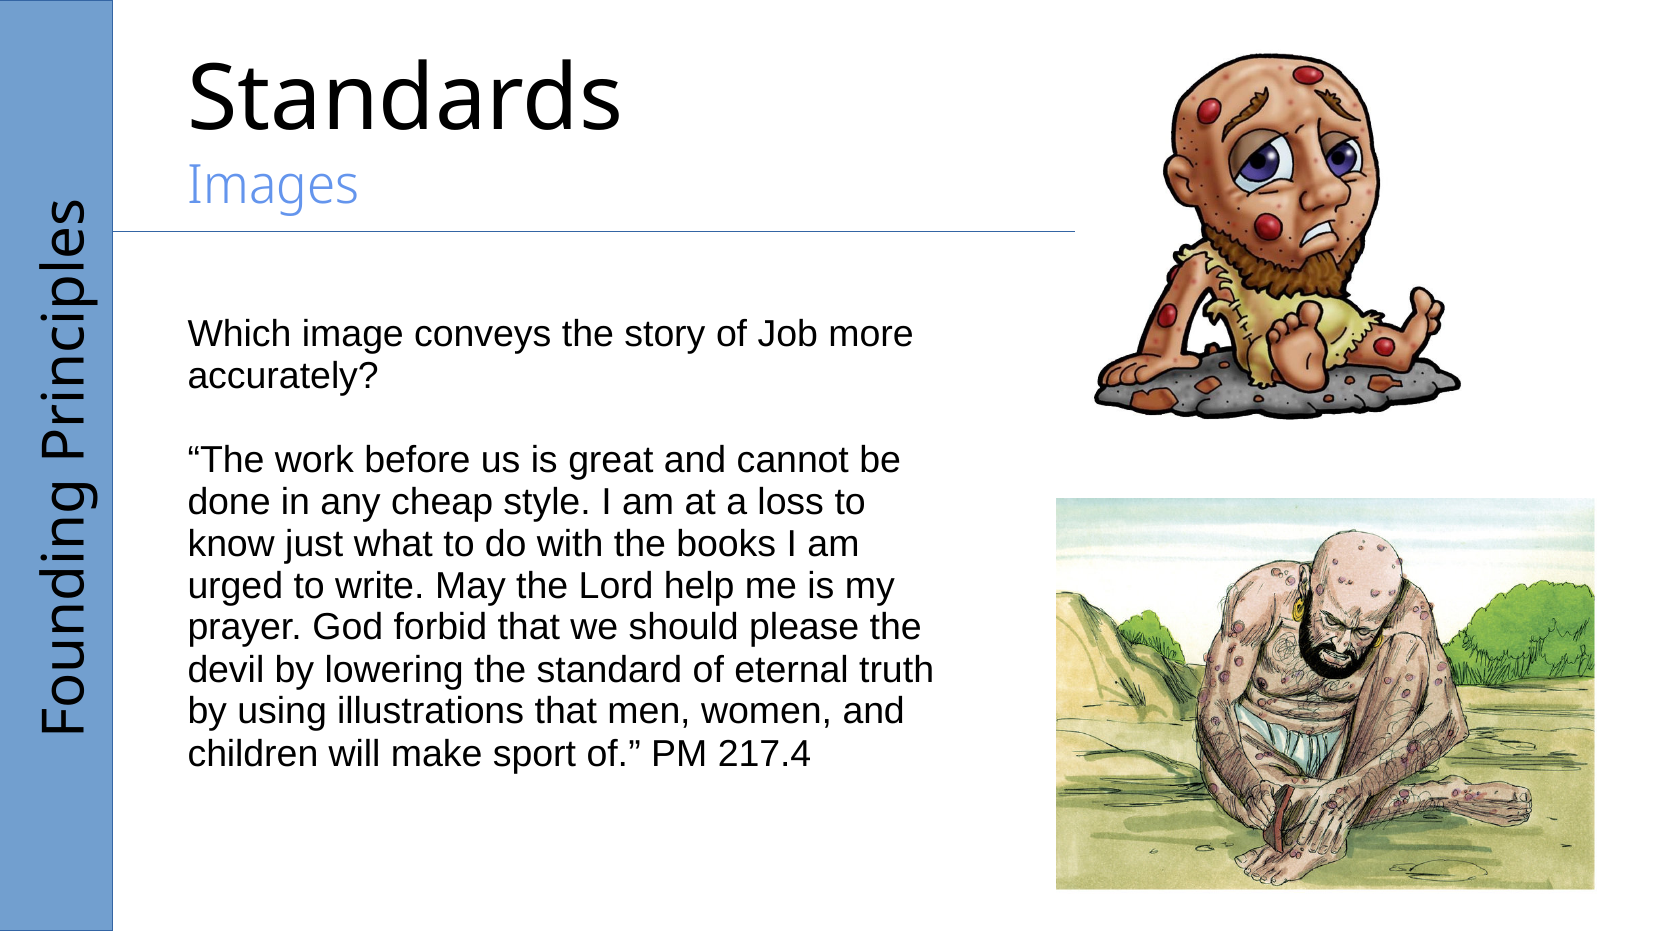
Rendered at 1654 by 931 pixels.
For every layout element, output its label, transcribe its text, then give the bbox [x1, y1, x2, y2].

picture [1045, 487, 1605, 901]
title Images [187, 232, 1075, 239]
subtitle Which image conveys the story of Job more accurately? “The work before us is great and cannot be done in any cheap style. I am at a loss to know just what to do with the books I am urged to write. May the Lord help me is my prayer. God forbid that we should please the devil by lowering the standard of eternal truth by using illustrations that men, women, and children will make sport of.” PM 217.4 [187, 312, 938, 863]
title Images [187, 125, 1075, 231]
text_box [0, 0, 113, 931]
picture [1075, 37, 1601, 432]
title Standards [187, 33, 1571, 125]
text_box Founding Principles [13, 37, 105, 901]
